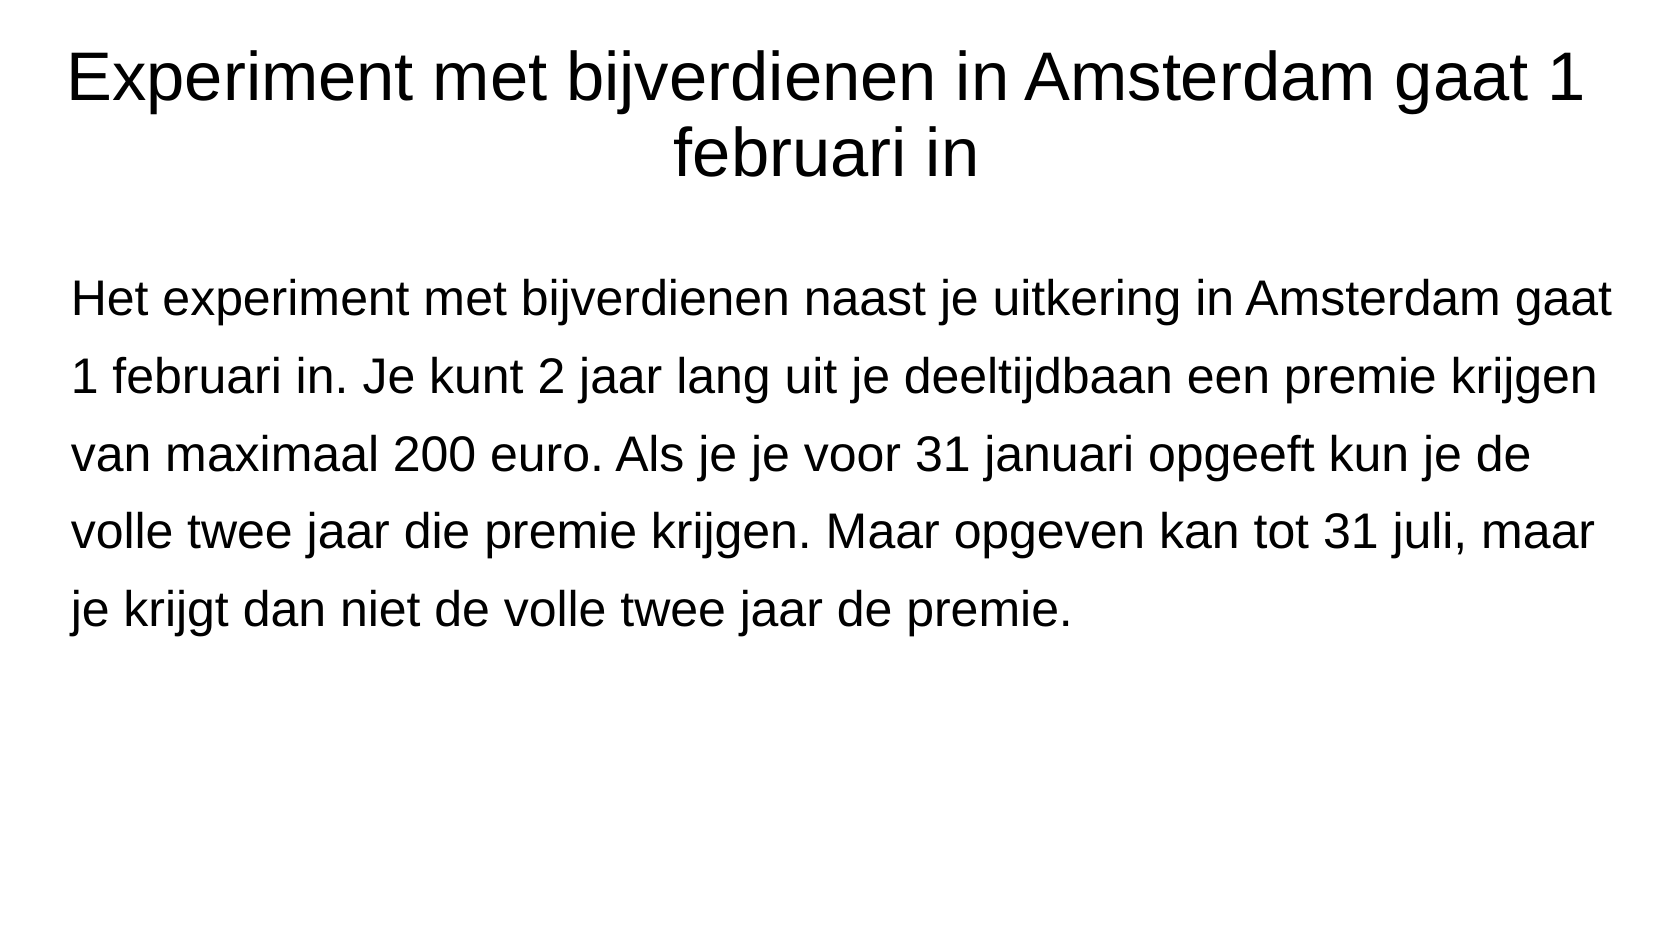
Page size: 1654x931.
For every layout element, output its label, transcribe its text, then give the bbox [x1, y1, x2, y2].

list Het experiment met bijverdienen naast je uitkering in Amsterdam gaat 1 februari in. Je kunt 2 jaar lang uit je deeltijdbaan een premie krijgen van maximaal 200 euro. Als je je voor 31 januari opgeeft kun je de volle twee jaar die premie krijgen. Maar opgeven kan tot 31 juli, maar je krijgt dan niet de volle twee jaar de premie. [0, 192, 1654, 931]
title Experiment met bijverdienen in Amsterdam gaat 1 februari in [0, 37, 1654, 192]
